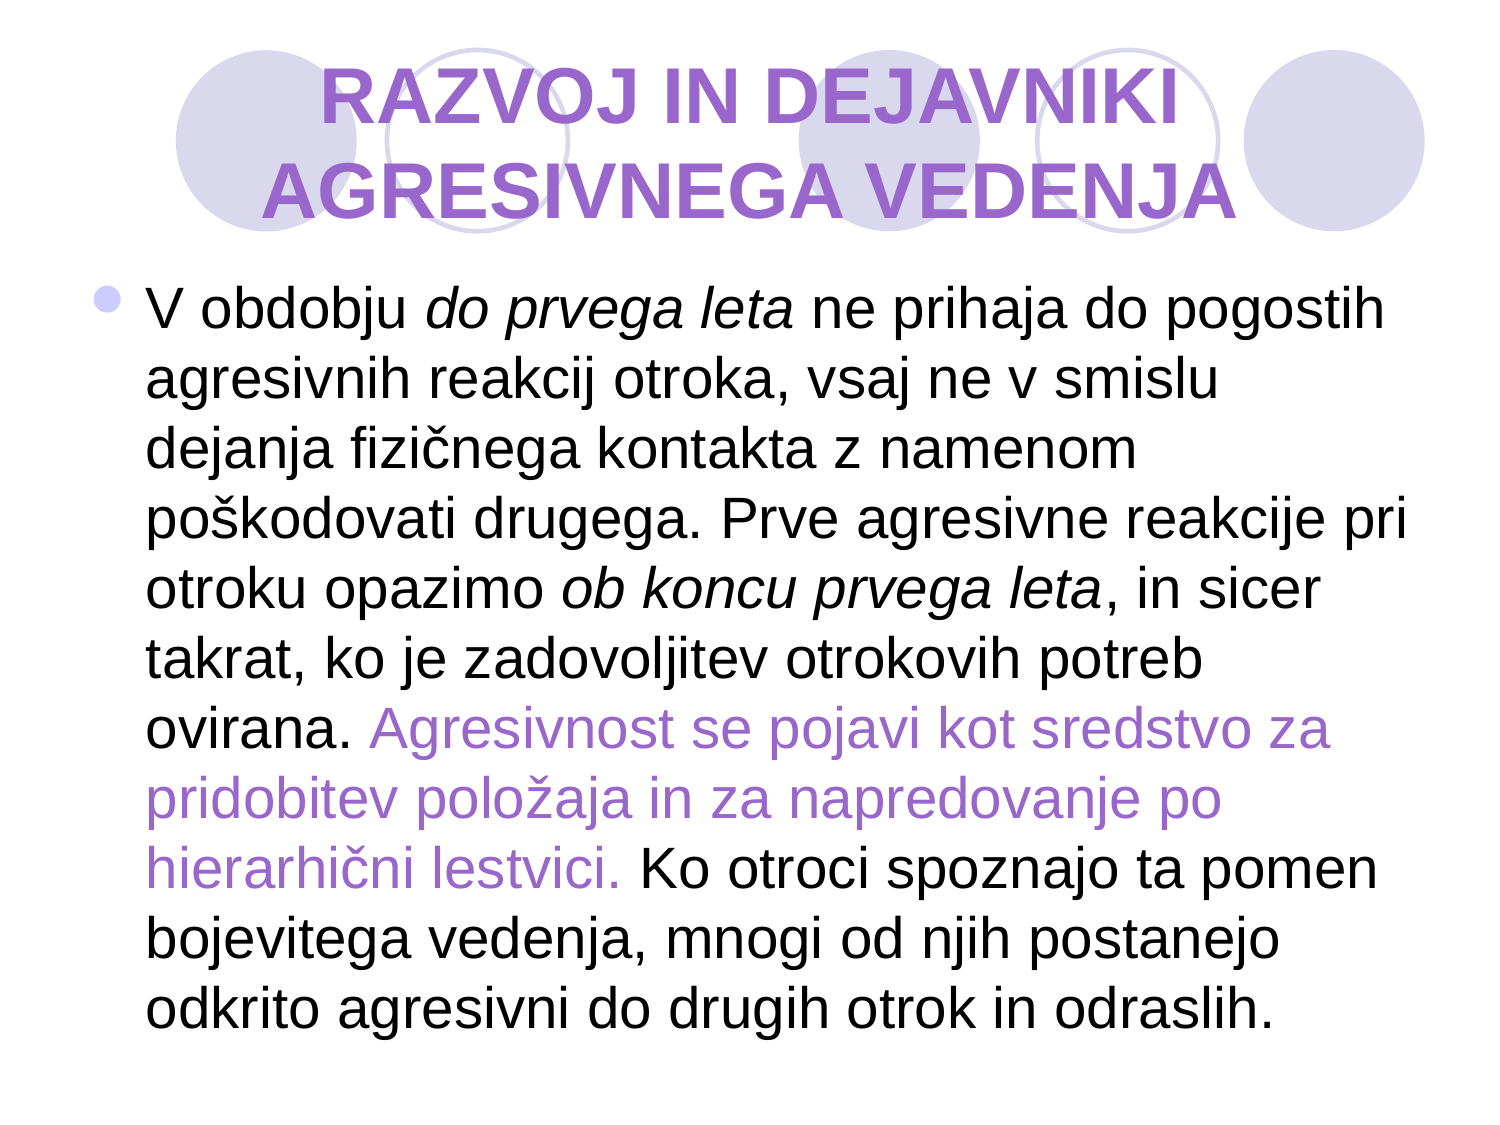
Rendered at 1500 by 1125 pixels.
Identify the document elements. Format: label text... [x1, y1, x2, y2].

title RAZVOJ IN DEJAVNIKI AGRESIVNEGA VEDENJA [75, 36, 1425, 242]
list V obdobju do prvega leta ne prihaja do pogostih agresivnih reakcij otroka, vsaj ne v smislu dejanja fizičnega kontakta z namenom poškodovati drugega. Prve agresivne reakcije pri otroku opazimo ob koncu prvega leta, in sicer takrat, ko je zadovoljitev otrokovih potreb ovirana. Agresivnost se pojavi kot sredstvo za pridobitev položaja in za napredovanje po hierarhični lestvici. Ko otroci spoznajo ta pomen bojevitega vedenja, mnogi od njih postanejo odkrito agresivni do drugih otrok in odraslih. [75, 262, 1425, 1048]
